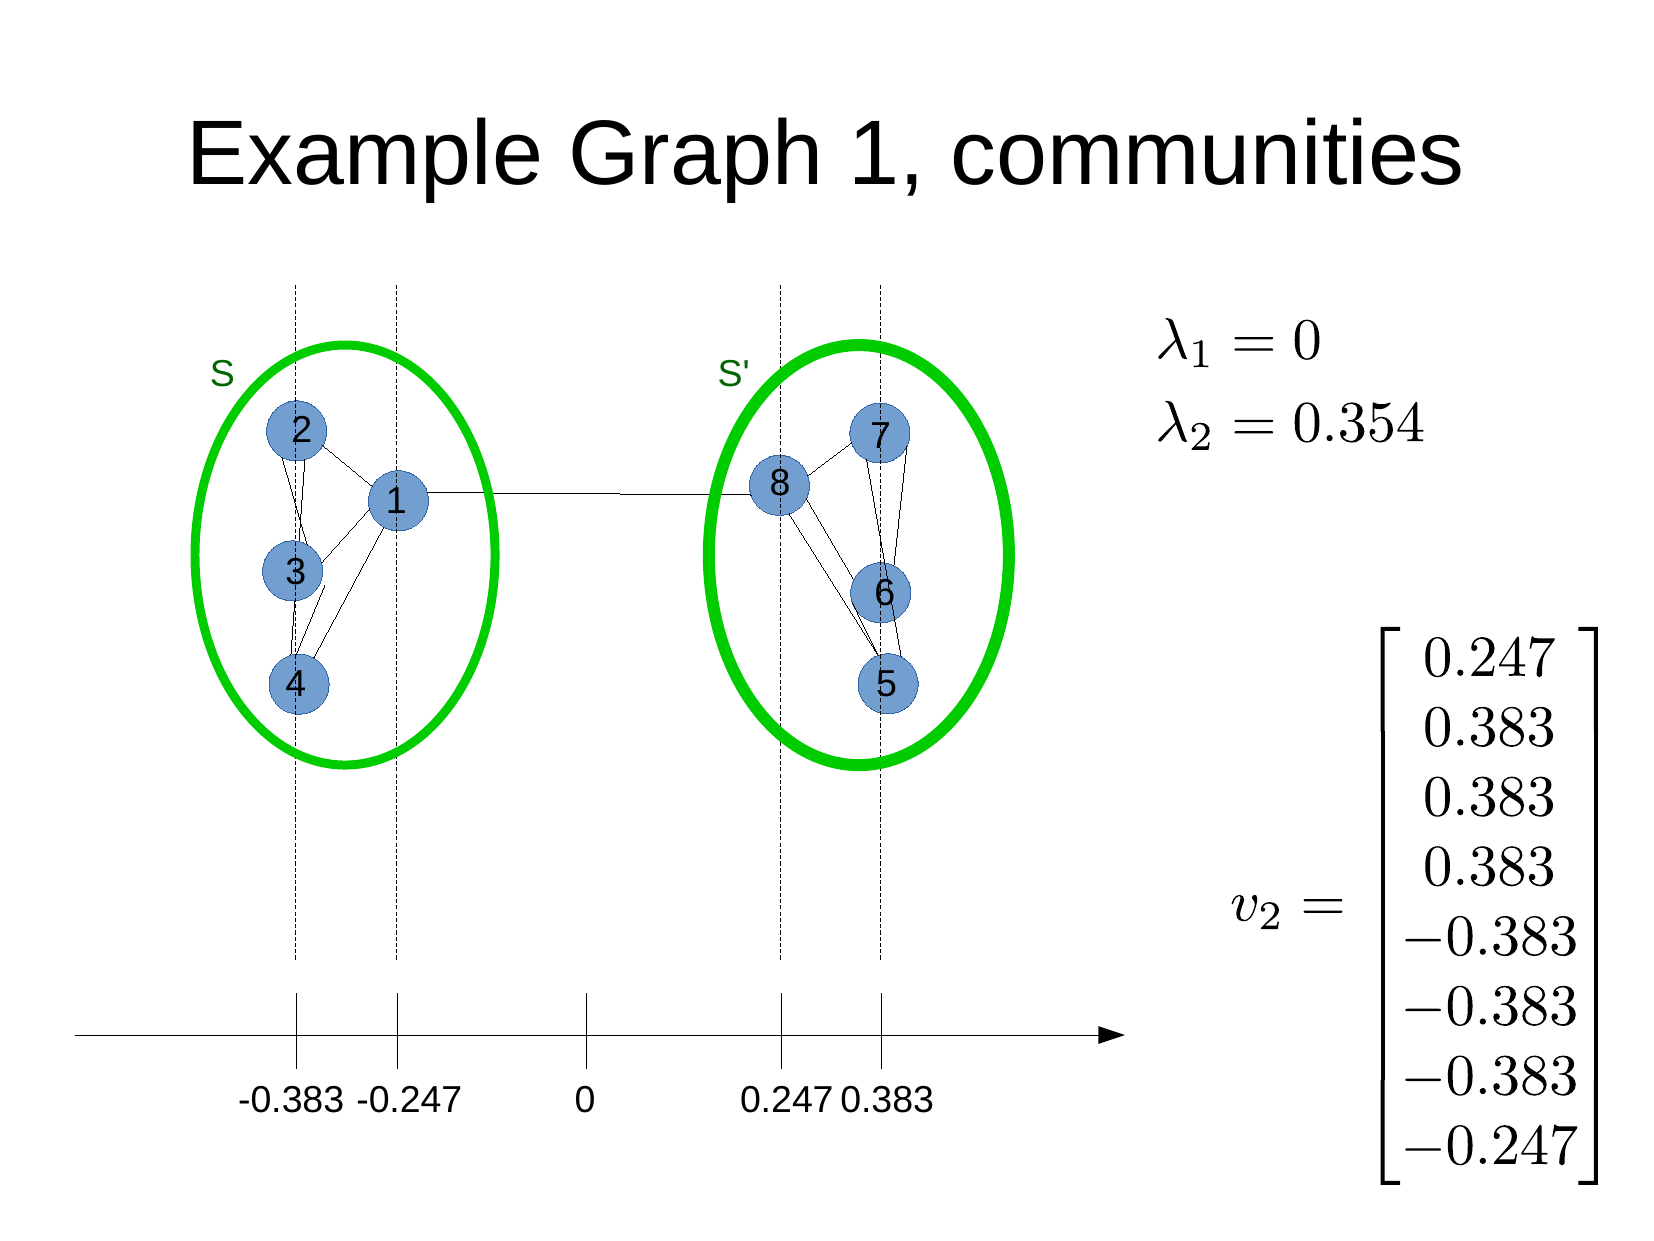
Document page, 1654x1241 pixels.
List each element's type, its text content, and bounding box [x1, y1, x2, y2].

text_box 0.247 [725, 1071, 825, 1129]
text_box 3 [270, 543, 322, 600]
text_box [262, 551, 270, 591]
text_box [849, 416, 855, 450]
text_box [806, 471, 810, 498]
text_box [865, 403, 895, 407]
text_box [749, 469, 754, 502]
text_box [906, 418, 910, 447]
text_box [850, 572, 859, 614]
text_box 6 [859, 564, 910, 621]
text_box [422, 482, 429, 520]
text_box [266, 409, 276, 453]
text_box [1155, 318, 1322, 368]
text_box -0.247 [341, 1071, 478, 1129]
text_box 0 [559, 1071, 611, 1129]
text_box [1155, 400, 1426, 451]
text_box 7 [855, 407, 906, 464]
title Example Graph 1, communities [82, 49, 1571, 257]
text_box 5 [861, 655, 912, 713]
text_box 4 [270, 655, 322, 713]
text_box [322, 664, 330, 704]
text_box -0.383 [223, 1071, 341, 1129]
text_box S' [702, 345, 765, 402]
text_box [1230, 626, 1617, 1186]
text_box 8 [754, 454, 806, 512]
text_box S [195, 345, 250, 402]
text_box [912, 665, 919, 702]
text_box 0.383 [825, 1071, 949, 1129]
text_box 2 [276, 401, 327, 459]
text_box [765, 512, 794, 516]
text_box 1 [370, 472, 422, 529]
